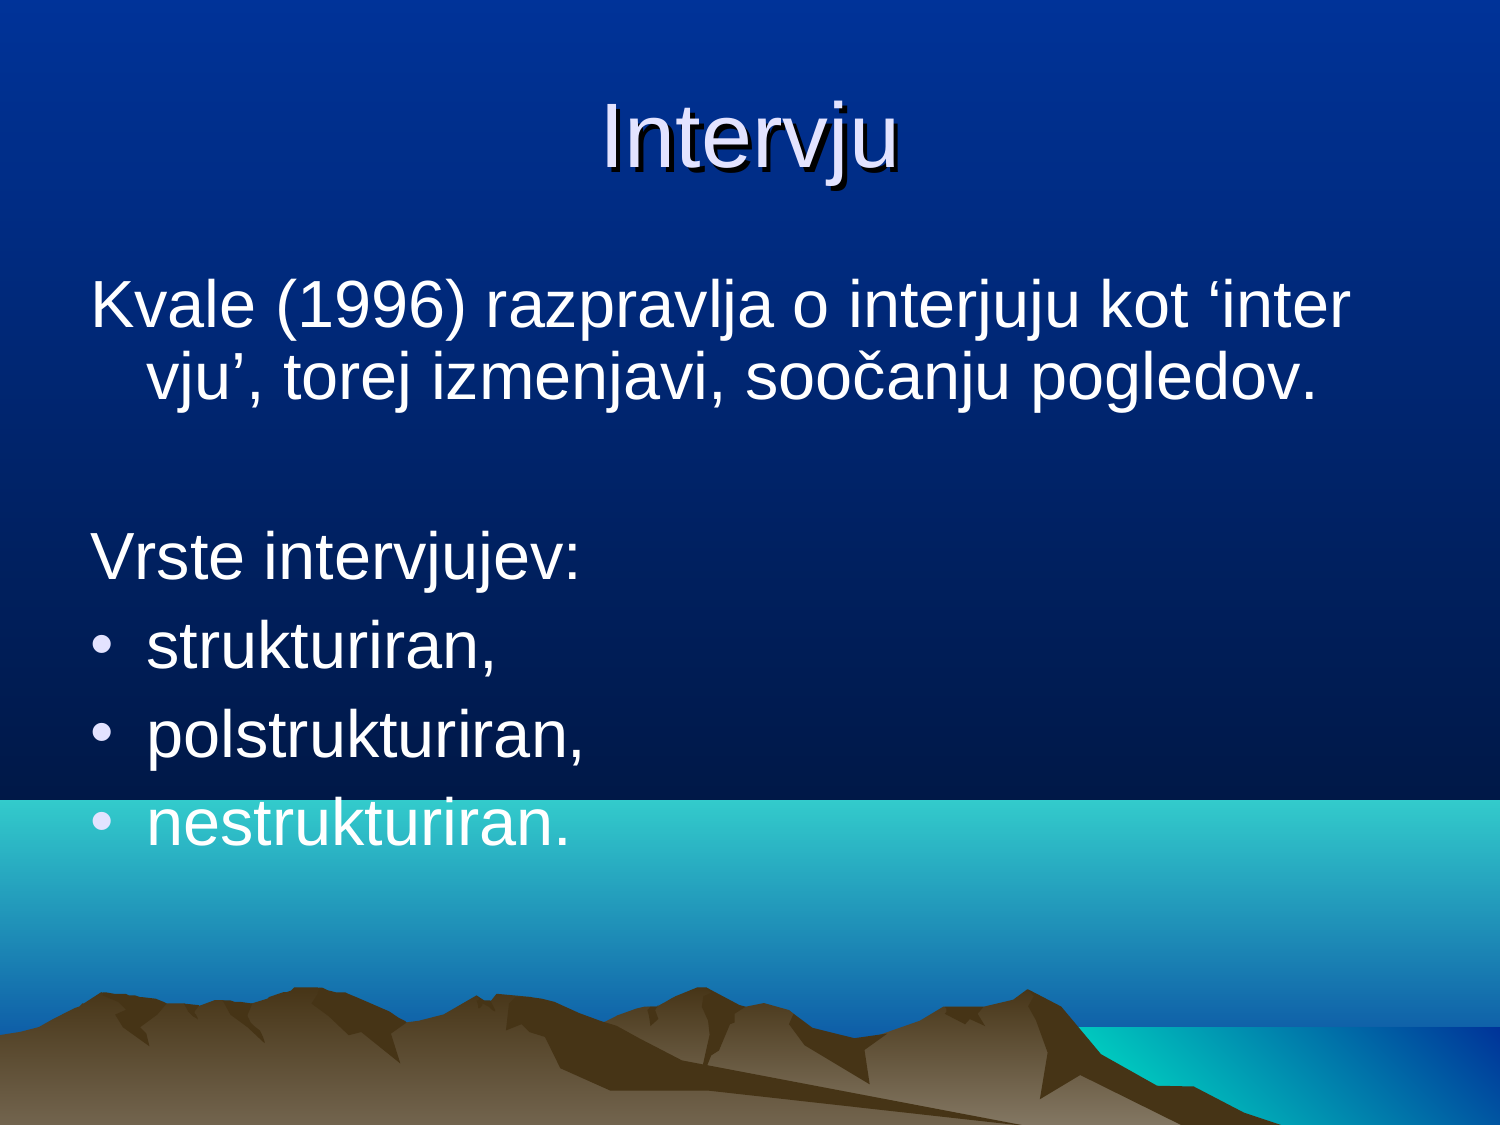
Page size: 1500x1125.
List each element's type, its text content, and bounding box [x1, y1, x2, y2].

list Kvale (1996) razpravlja o interjuju kot ‘inter vju’, torej izmenjavi, soočanju pogledov. Vrste intervjujev: strukturiran, polstrukturiran, nestrukturiran. [75, 262, 1426, 1001]
title Intervju [75, 37, 1426, 225]
